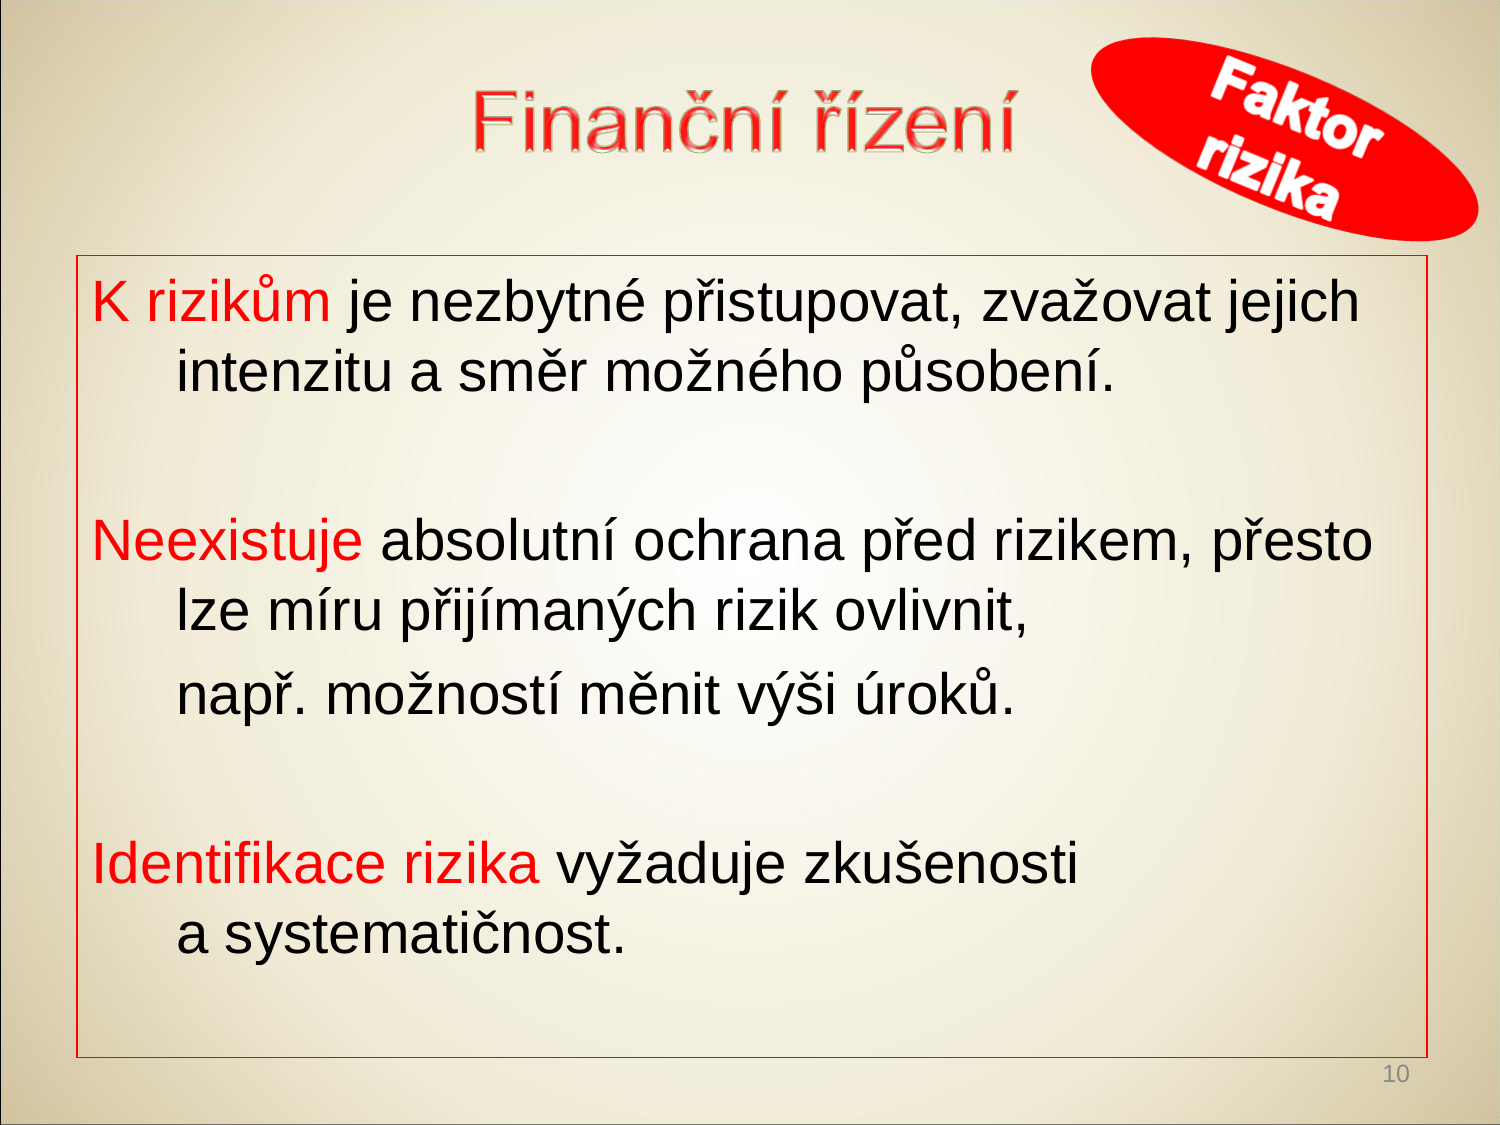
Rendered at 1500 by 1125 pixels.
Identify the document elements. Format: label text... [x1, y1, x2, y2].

text_box [182, 42, 1090, 180]
list K rizikům je nezbytné přistupovat, zvažovat jejich intenzitu a směr možného působení. Neexistuje absolutní ochrana před rizikem, přesto lze míru přijímaných rizik ovlivnit, např. možností měnit výši úroků. Identifikace rizika vyžaduje zkušenosti a systematičnost. [76, 255, 1427, 1058]
picture [0, 0, 1500, 1125]
text_box <číslo> [1074, 1042, 1426, 1103]
